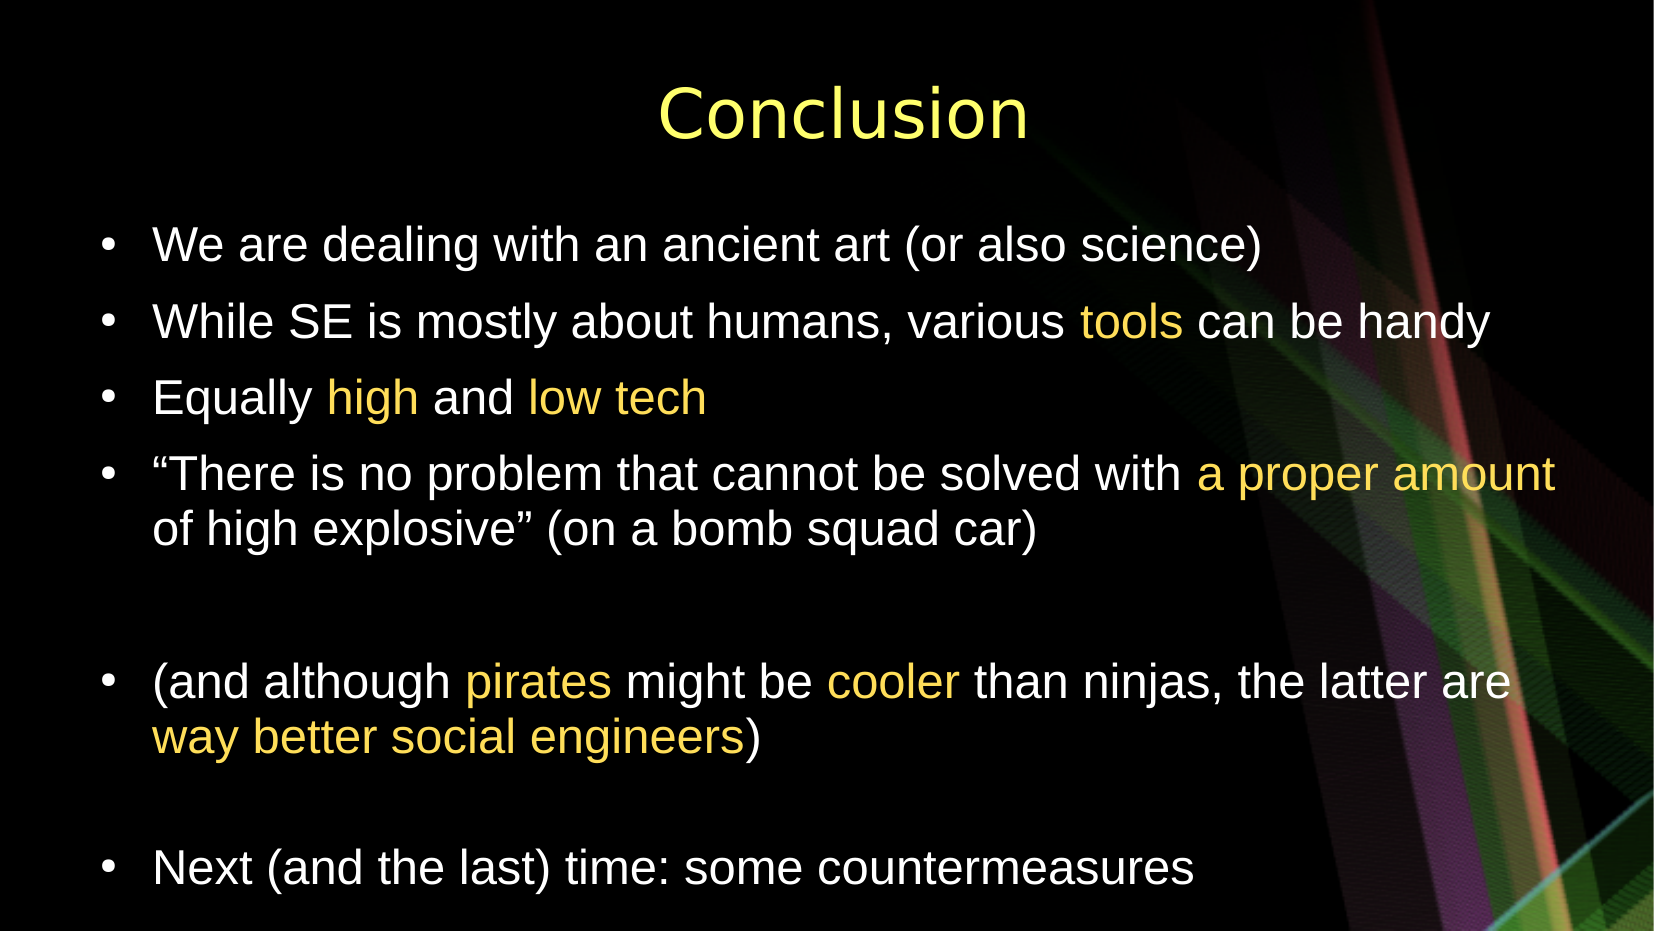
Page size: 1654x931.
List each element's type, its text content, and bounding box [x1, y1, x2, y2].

title Conclusion [82, 37, 1607, 193]
picture [0, 0, 1654, 931]
list We are dealing with an ancient art (or also science) While SE is mostly about humans, various tools can be handy Equally high and low tech “There is no problem that cannot be solved with a proper amount of high explosive” (on a bomb squad car) (and although pirates might be cooler than ninjas, the latter are way better social engineers) Next (and the last) time: some countermeasures [82, 217, 1607, 898]
